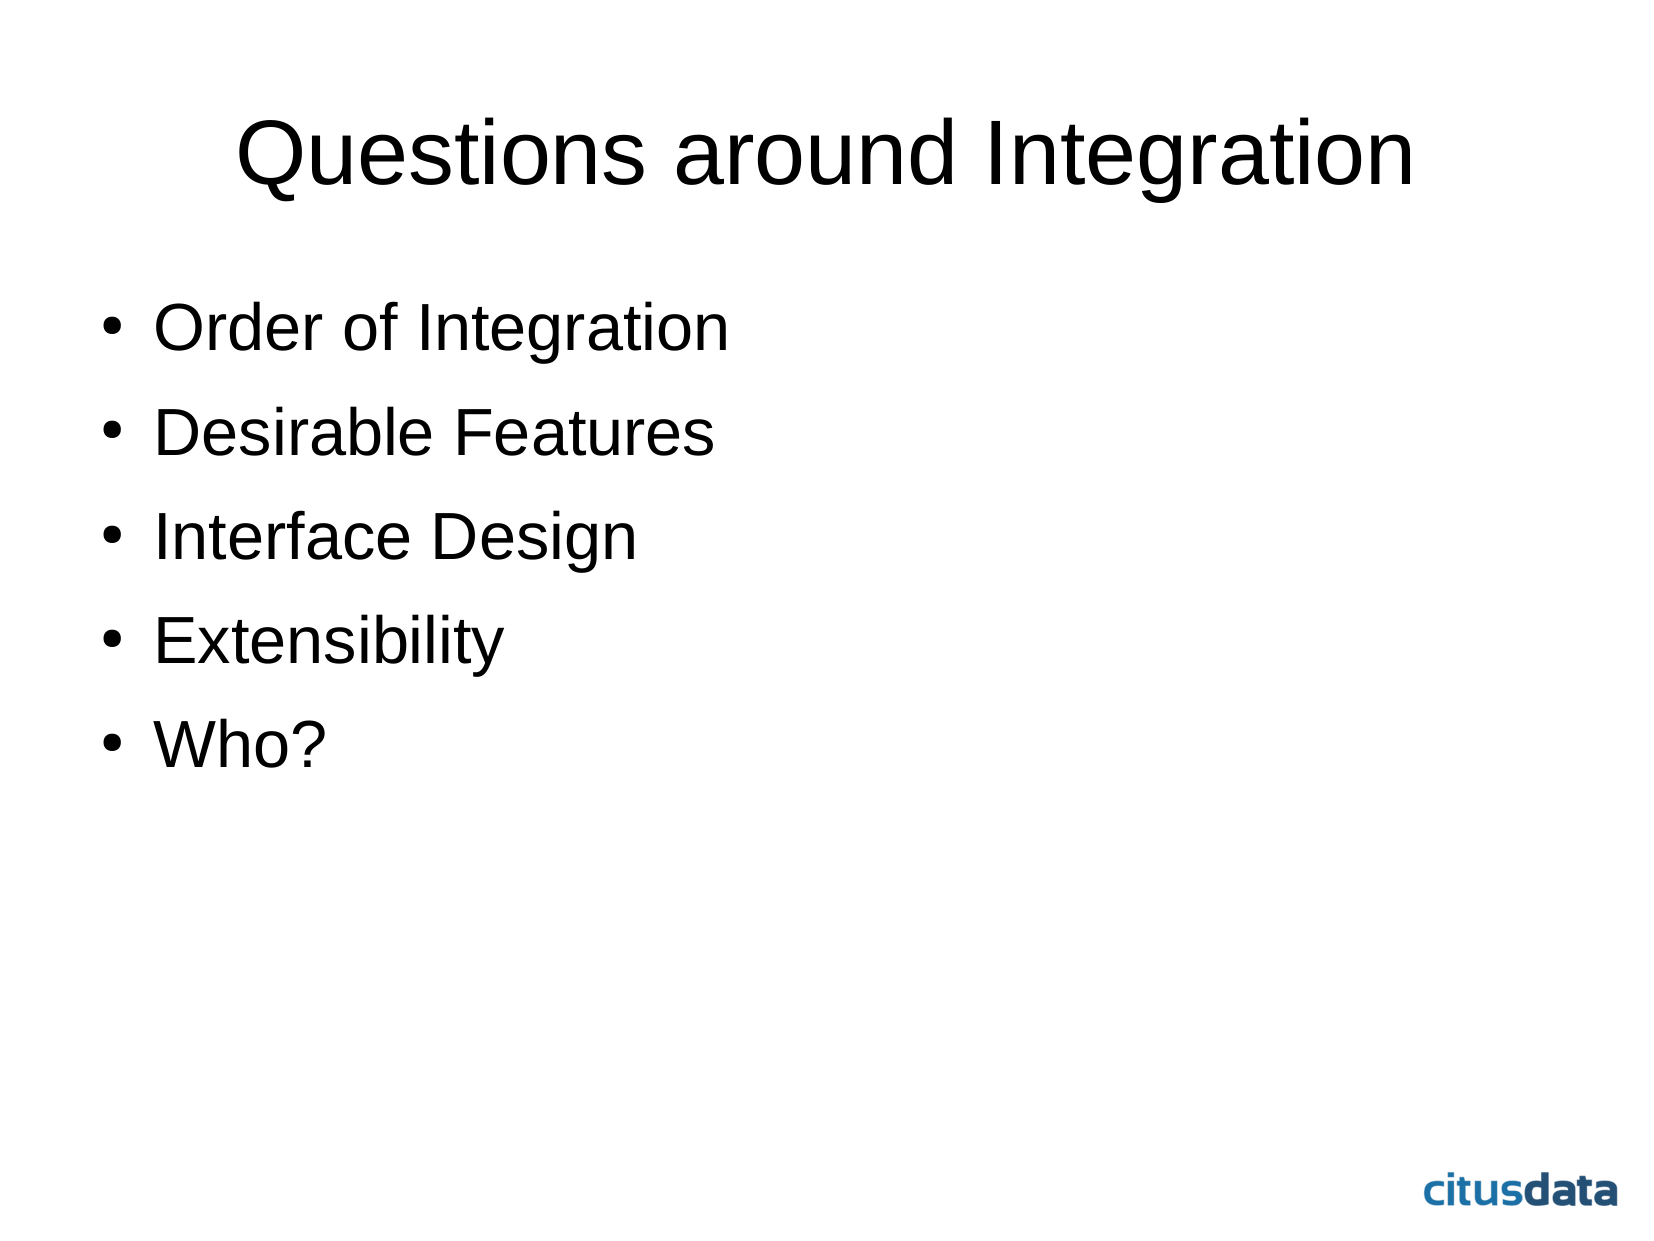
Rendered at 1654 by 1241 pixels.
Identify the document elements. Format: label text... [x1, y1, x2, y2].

picture [1420, 1167, 1622, 1209]
list Order of Integration Desirable Features Interface Design Extensibility Who? [82, 290, 1571, 1096]
title Questions around Integration [82, 49, 1571, 257]
